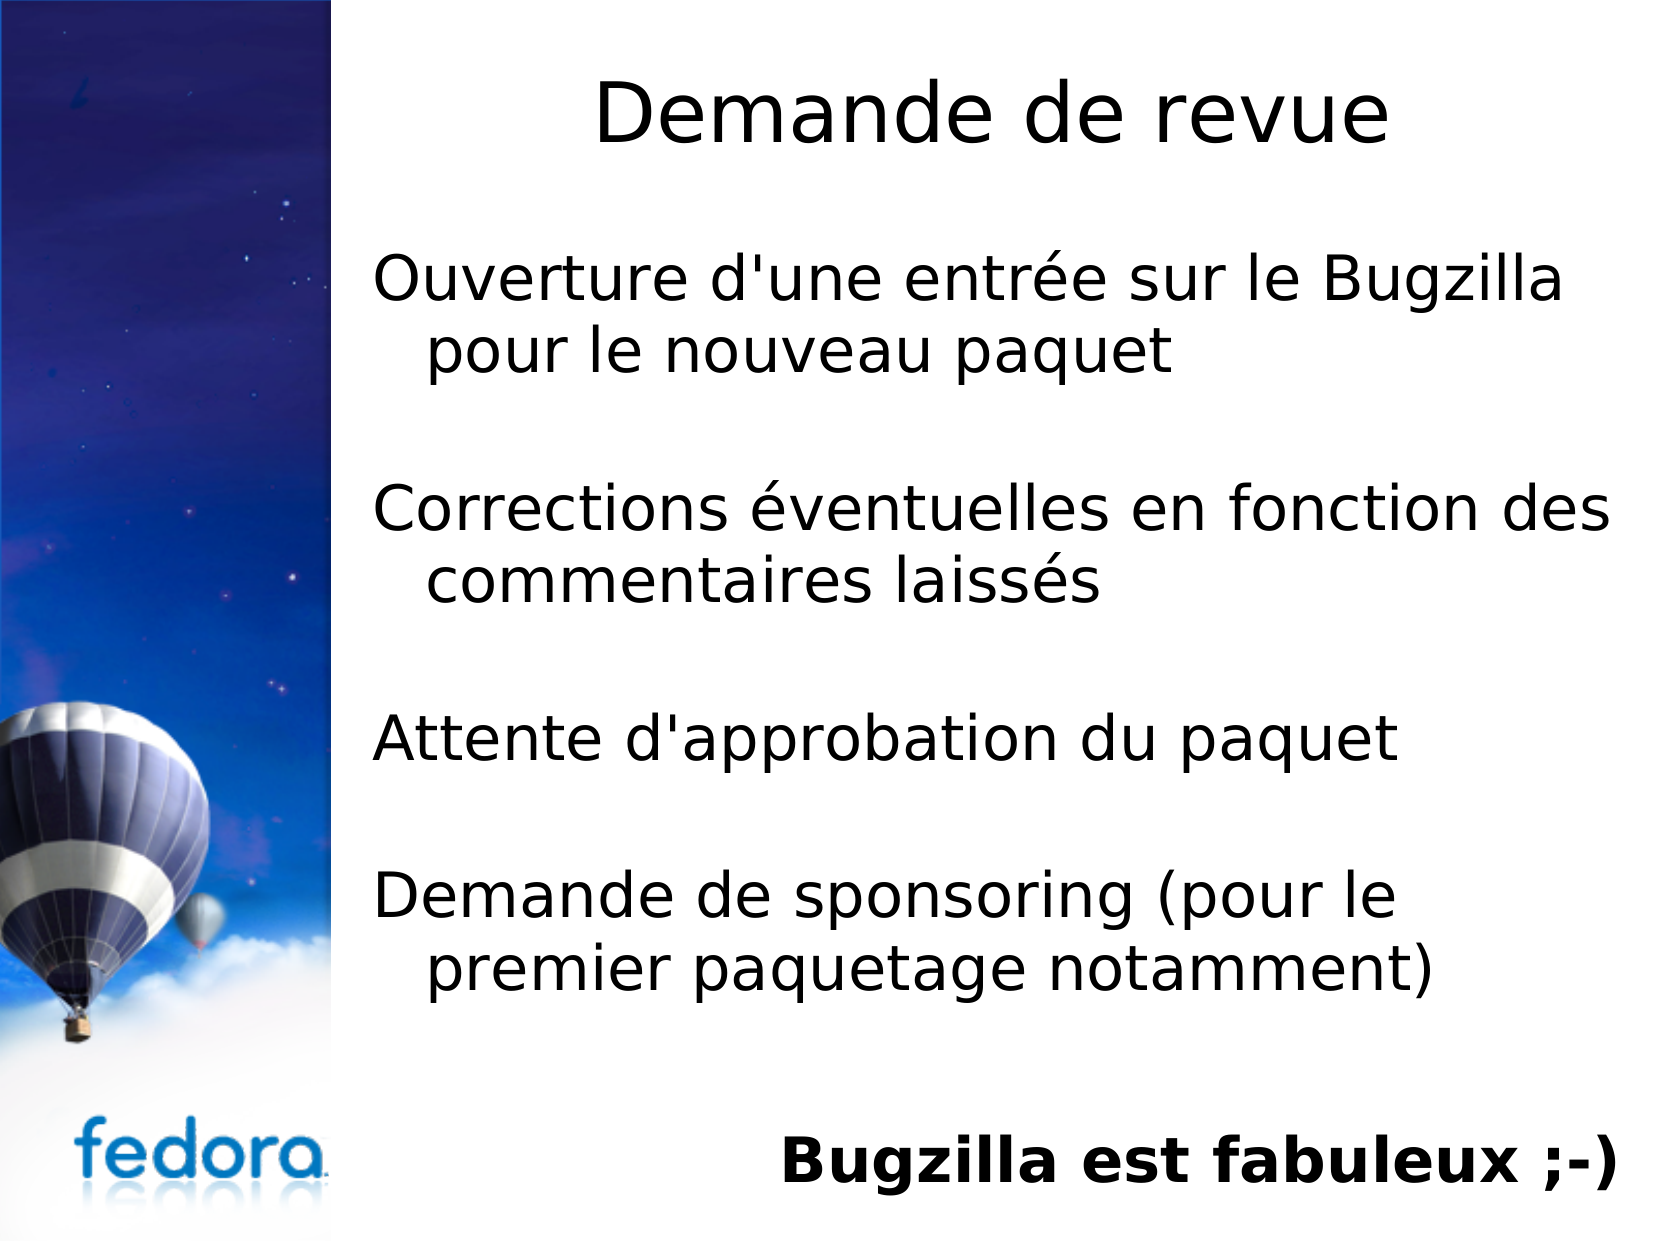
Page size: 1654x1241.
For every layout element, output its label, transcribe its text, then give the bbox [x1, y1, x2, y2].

picture [0, 0, 331, 1241]
list Ouverture d'une entrée sur le Bugzilla pour le nouveau paquet Corrections éventuelles en fonction des commentaires laissés Attente d'approbation du paquet Demande de sponsoring (pour le premier paquetage notamment) [354, 242, 1625, 1006]
title Demande de revue [342, 53, 1642, 174]
text_box Bugzilla est fabuleux ;-) [765, 1116, 1654, 1205]
